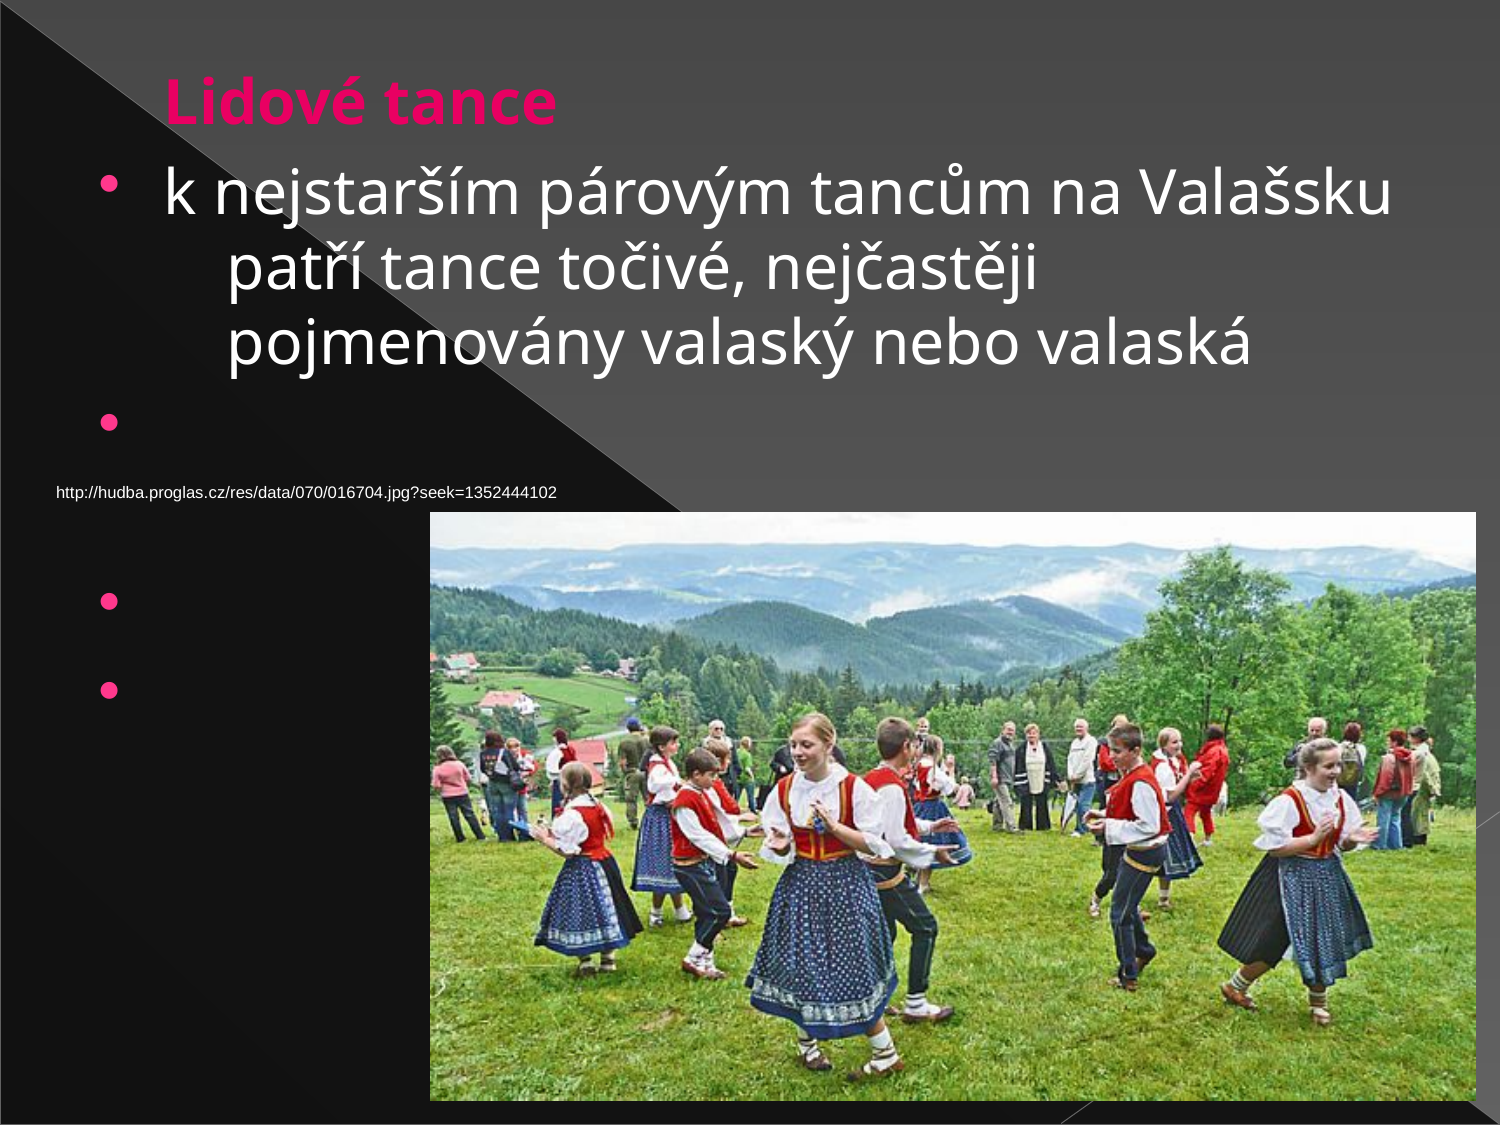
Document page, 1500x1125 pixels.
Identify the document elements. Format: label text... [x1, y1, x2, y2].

picture [430, 512, 1476, 1101]
text_box http://hudba.proglas.cz/res/data/070/016704.jpg?seek=1352444102 [41, 474, 595, 509]
list Lidové tance k nejstarším párovým tancům na Valašsku patří tance točivé, nejčastěji pojmenovány valaský nebo valaská [64, 54, 1426, 1059]
